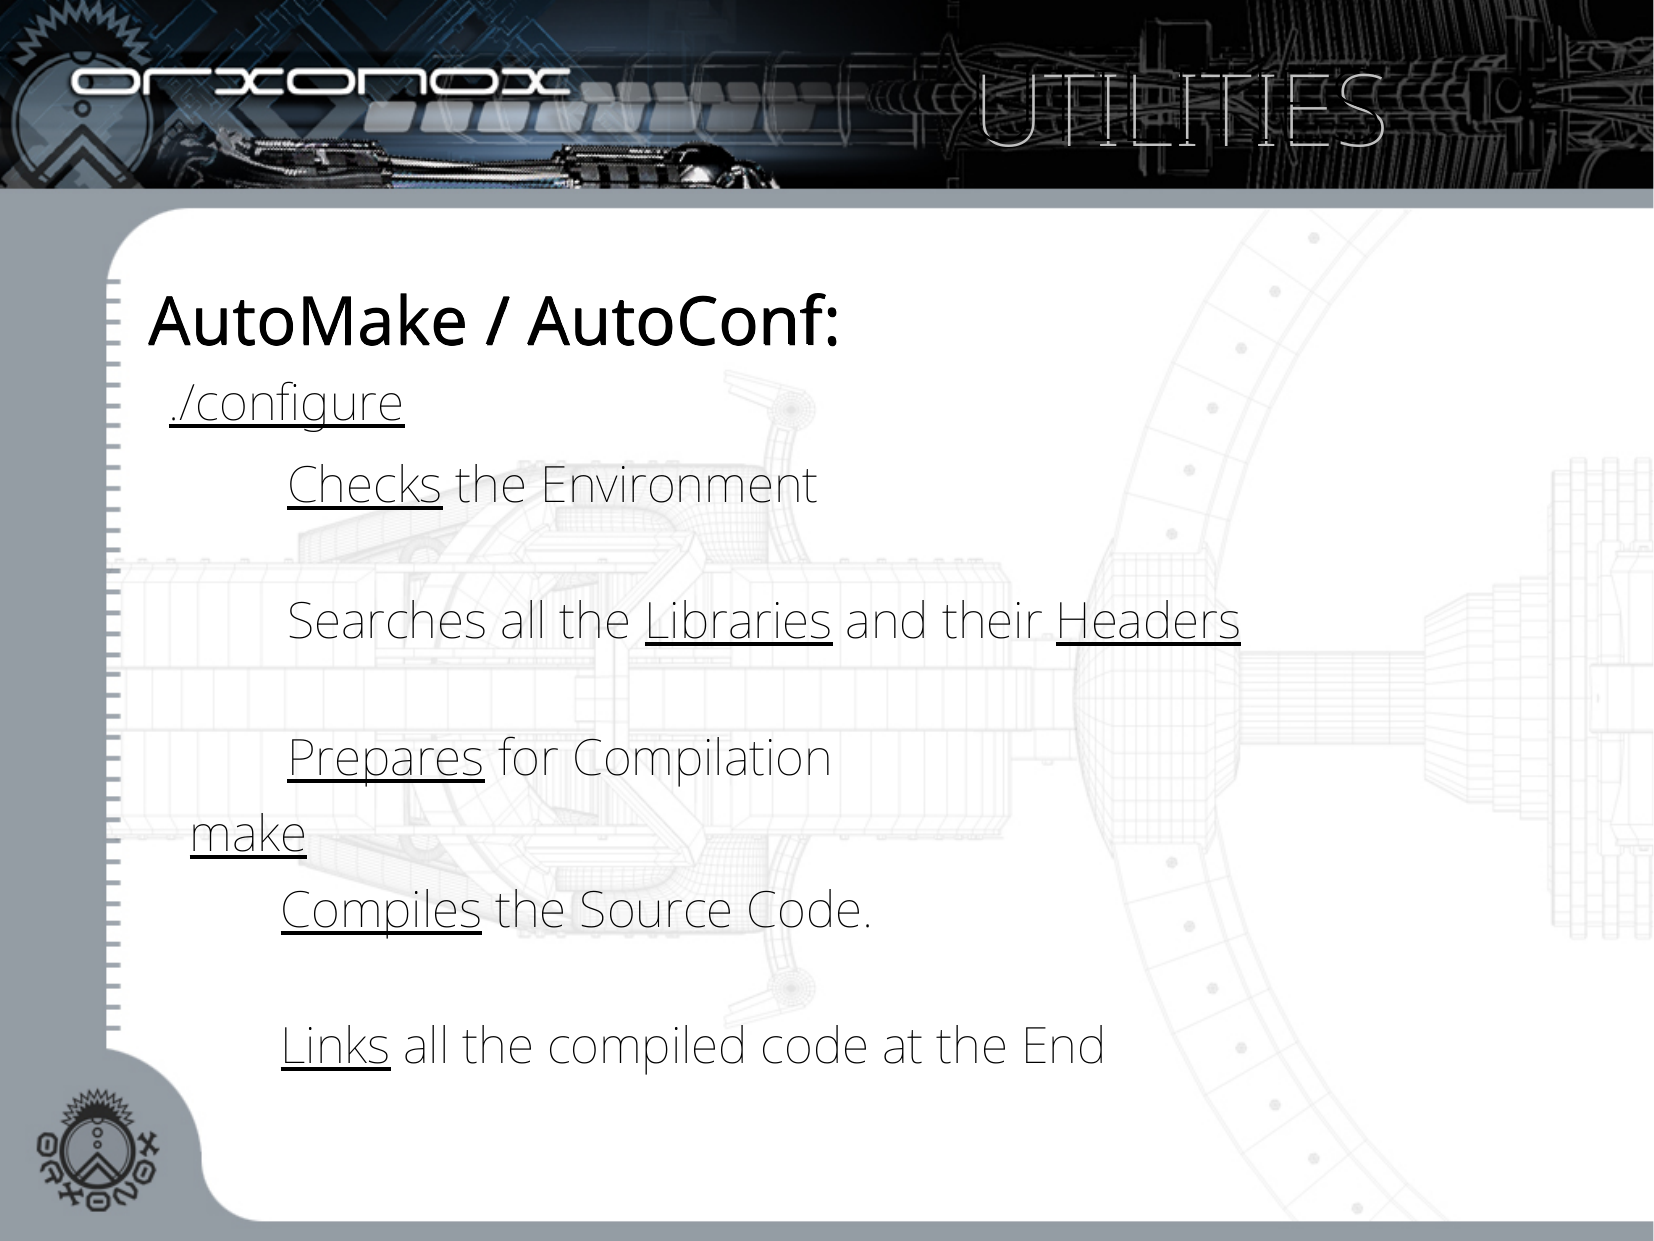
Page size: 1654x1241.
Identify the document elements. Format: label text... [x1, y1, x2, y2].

text_box make [139, 790, 367, 860]
picture [0, 0, 1654, 1241]
text_box ./configure [118, 359, 521, 429]
text_box UTILITIES [917, 26, 1553, 151]
text_box Checks the Environment Searches all the Libraries and their Headers Prepares for Compilation [272, 441, 1633, 727]
text_box Compiles the Source Code. Links all the compiled code at the End [230, 866, 1443, 1044]
text_box AutoMake / AutoConf: [148, 273, 1332, 301]
